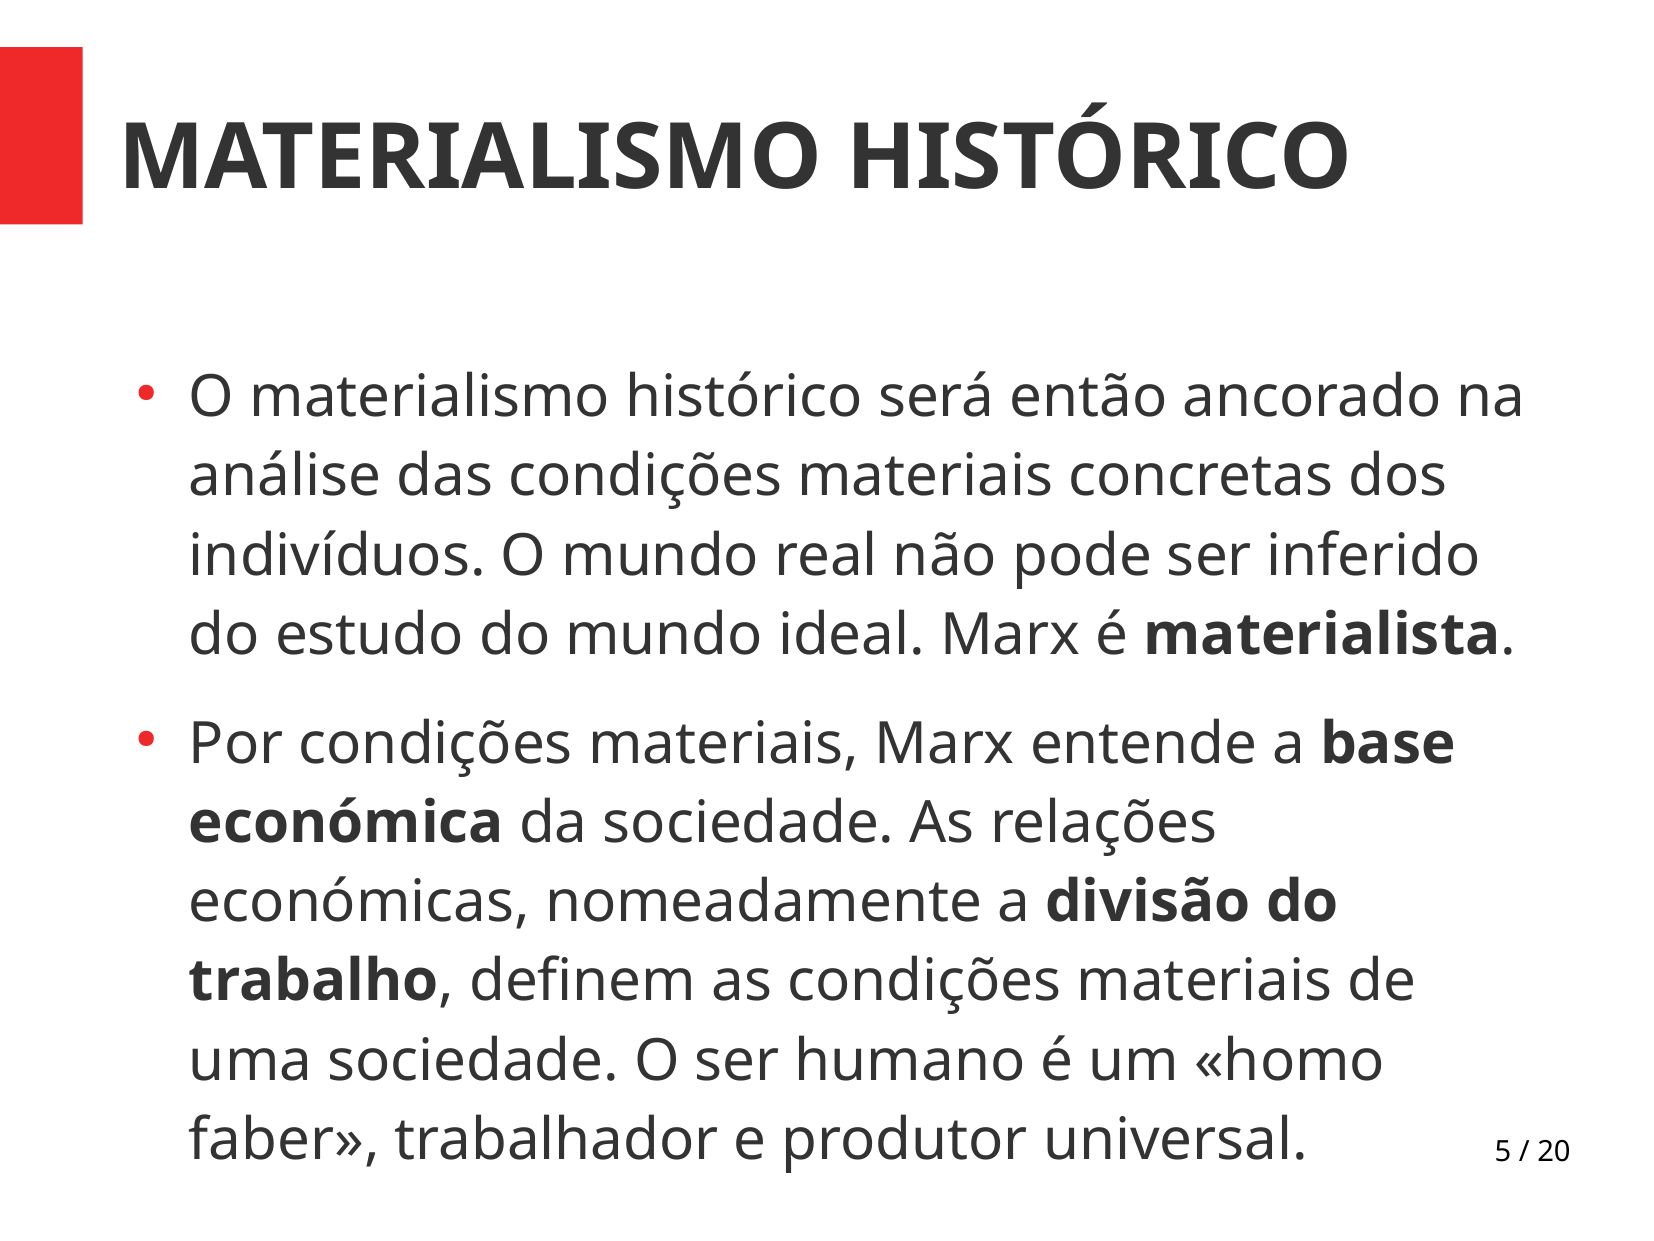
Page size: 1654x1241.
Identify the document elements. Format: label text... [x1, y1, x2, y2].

list O materialismo histórico será então ancorado na análise das condições materiais concretas dos indivíduos. O mundo real não pode ser inferido do estudo do mundo ideal. Marx é materialista. Por condições materiais, Marx entende a base económica da sociedade. As relações económicas, nomeadamente a divisão do trabalho, definem as condições materiais de uma sociedade. O ser humano é um «homo faber», trabalhador e produtor universal. [118, 354, 1536, 1074]
title MATERIALISMO HISTÓRICO [118, 49, 1571, 257]
